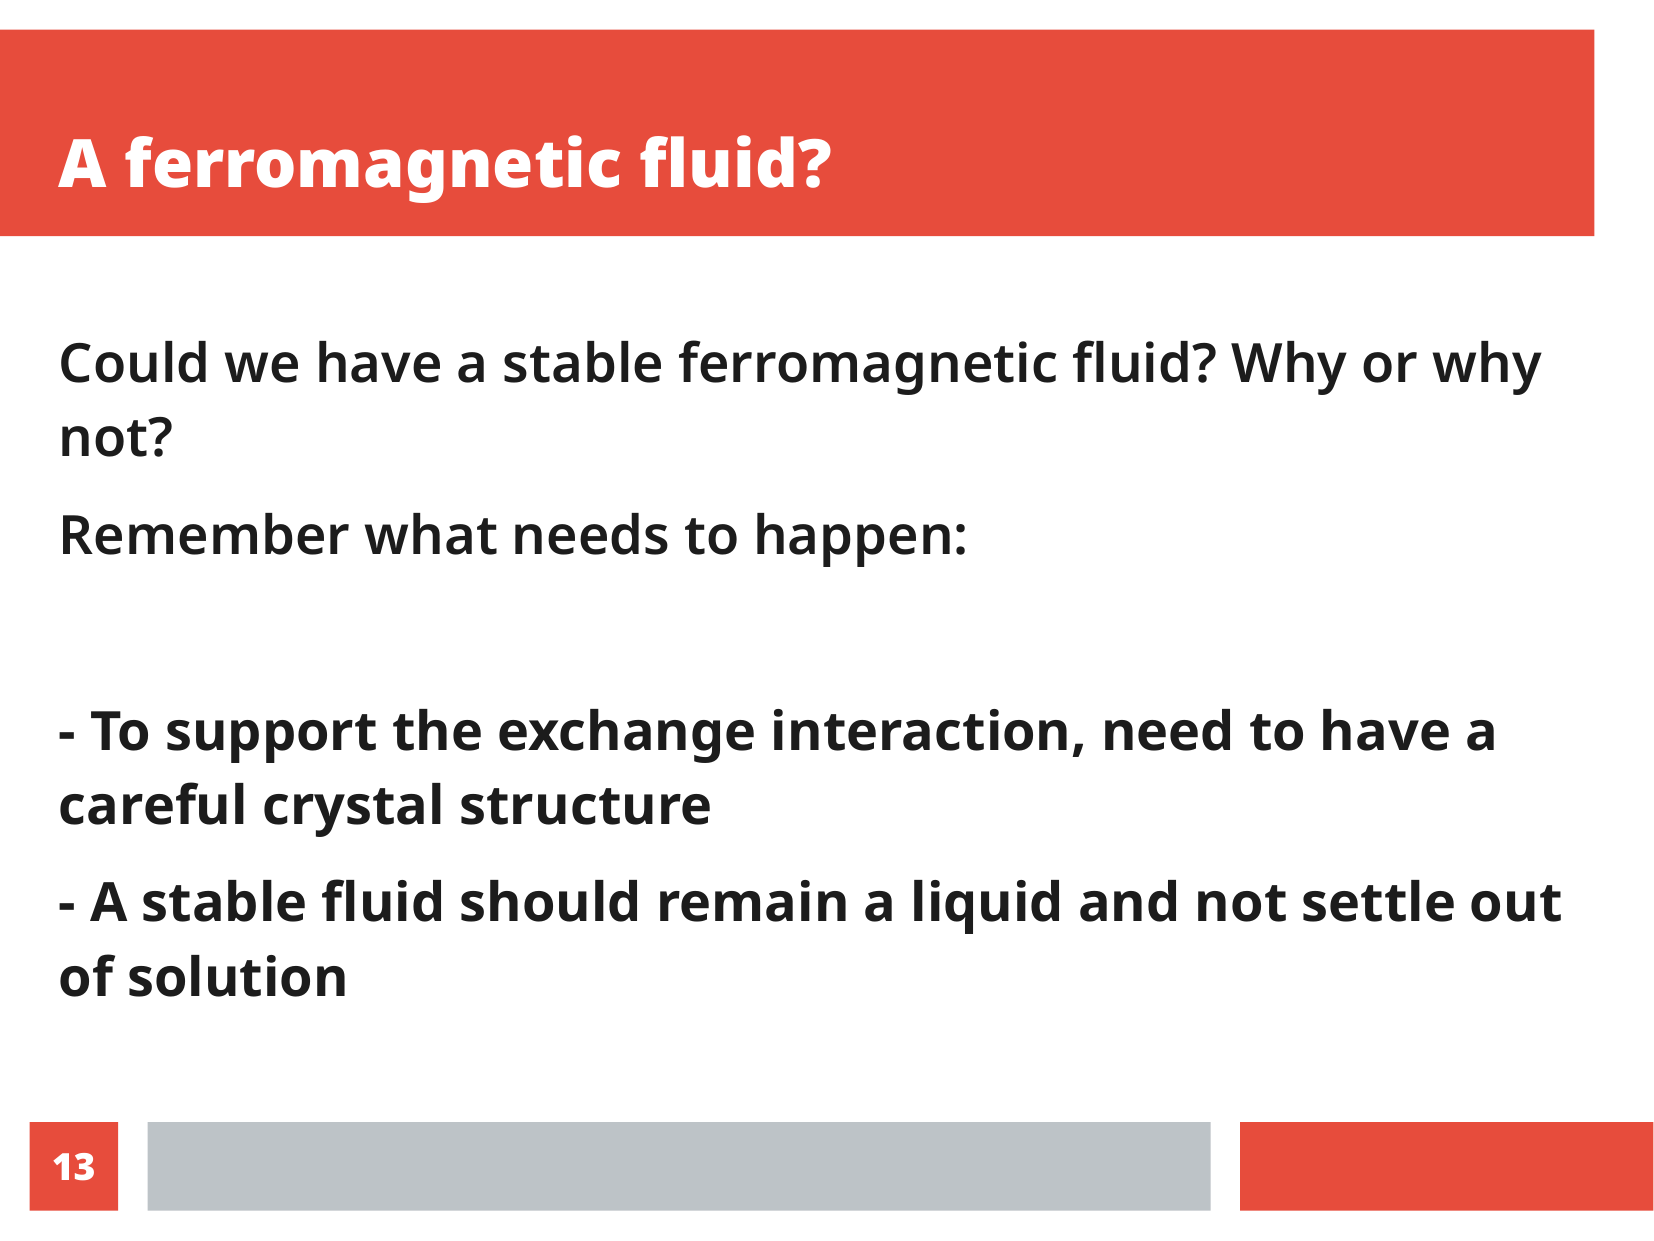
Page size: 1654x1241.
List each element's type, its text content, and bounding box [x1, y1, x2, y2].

title A ferromagnetic fluid? [59, 59, 1595, 207]
list Could we have a stable ferromagnetic fluid? Why or why not? Remember what needs to happen: - To support the exchange interaction, need to have a careful crystal structure - A stable fluid should remain a liquid and not settle out of solution [59, 324, 1565, 1093]
